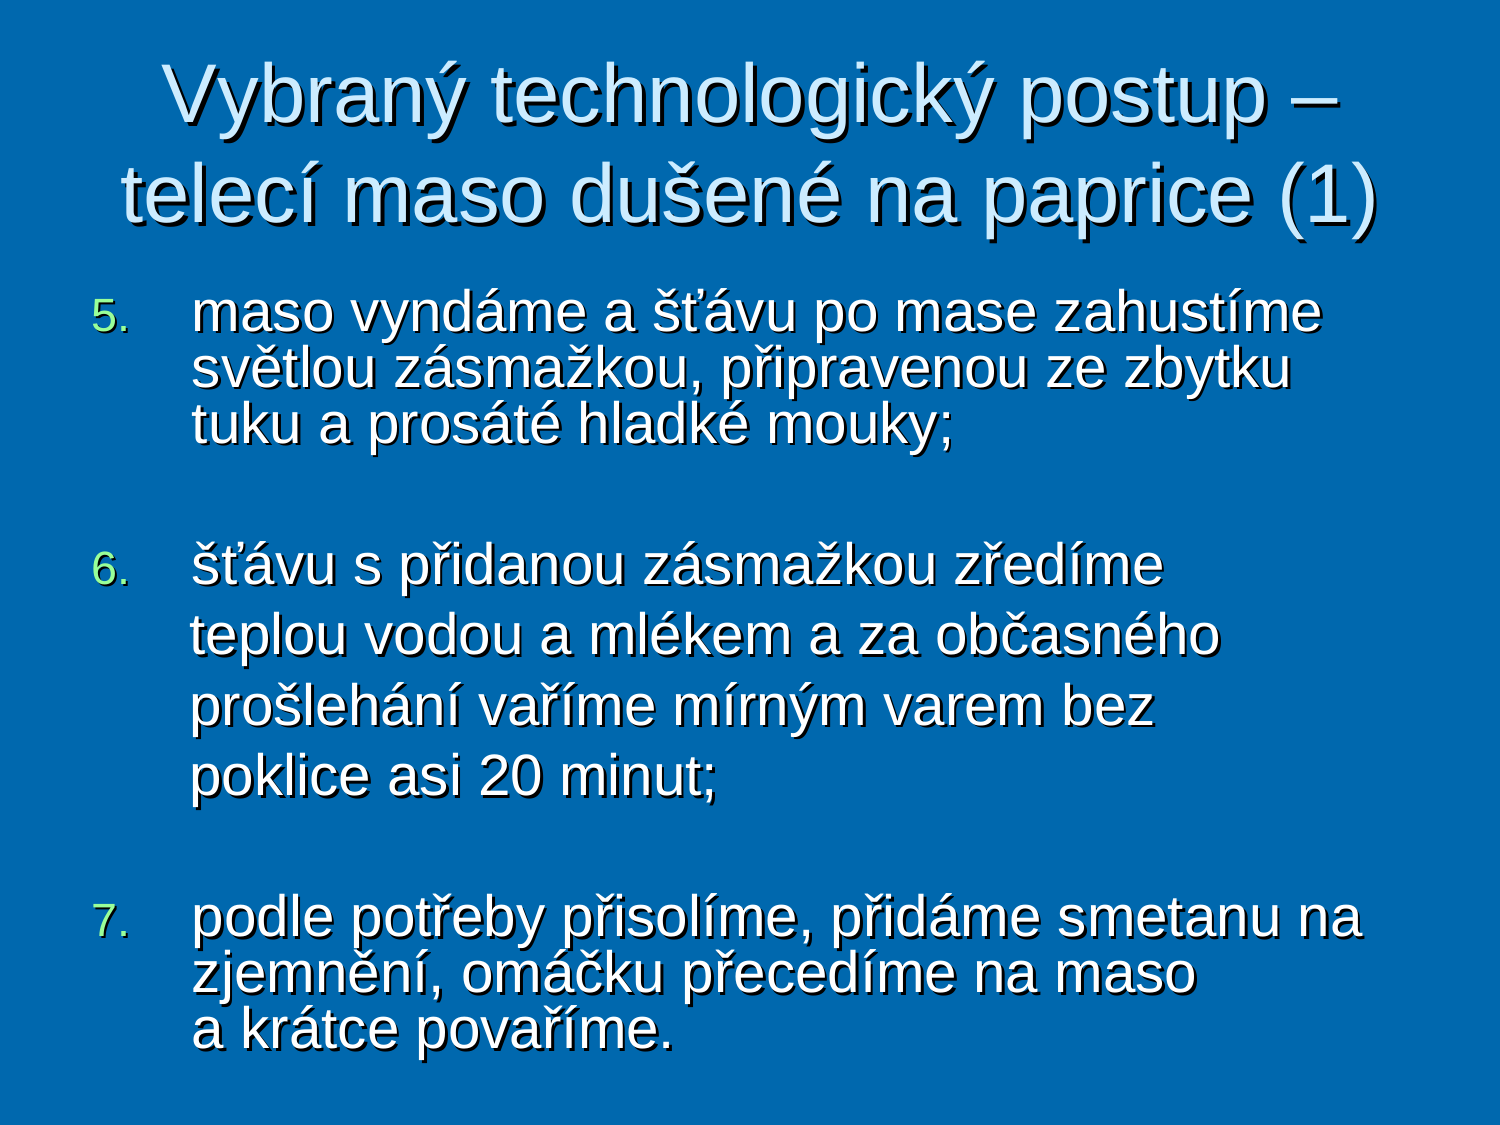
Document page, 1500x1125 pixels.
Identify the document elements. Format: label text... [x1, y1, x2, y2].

title Vybraný technologický postup – telecí maso dušené na paprice (1) [75, 31, 1426, 247]
list maso vyndáme a šťávu po mase zahustíme světlou zásmažkou, připravenou ze zbytku tuku a prosáté hladké mouky; šťávu s přidanou zásmažkou zředíme teplou vodou a mlékem a za občasného prošlehání vaříme mírným varem bez poklice asi 20 minut; podle potřeby přisolíme, přidáme smetanu na zjemnění, omáčku přecedíme na maso a krátce povaříme. [76, 278, 1427, 1087]
